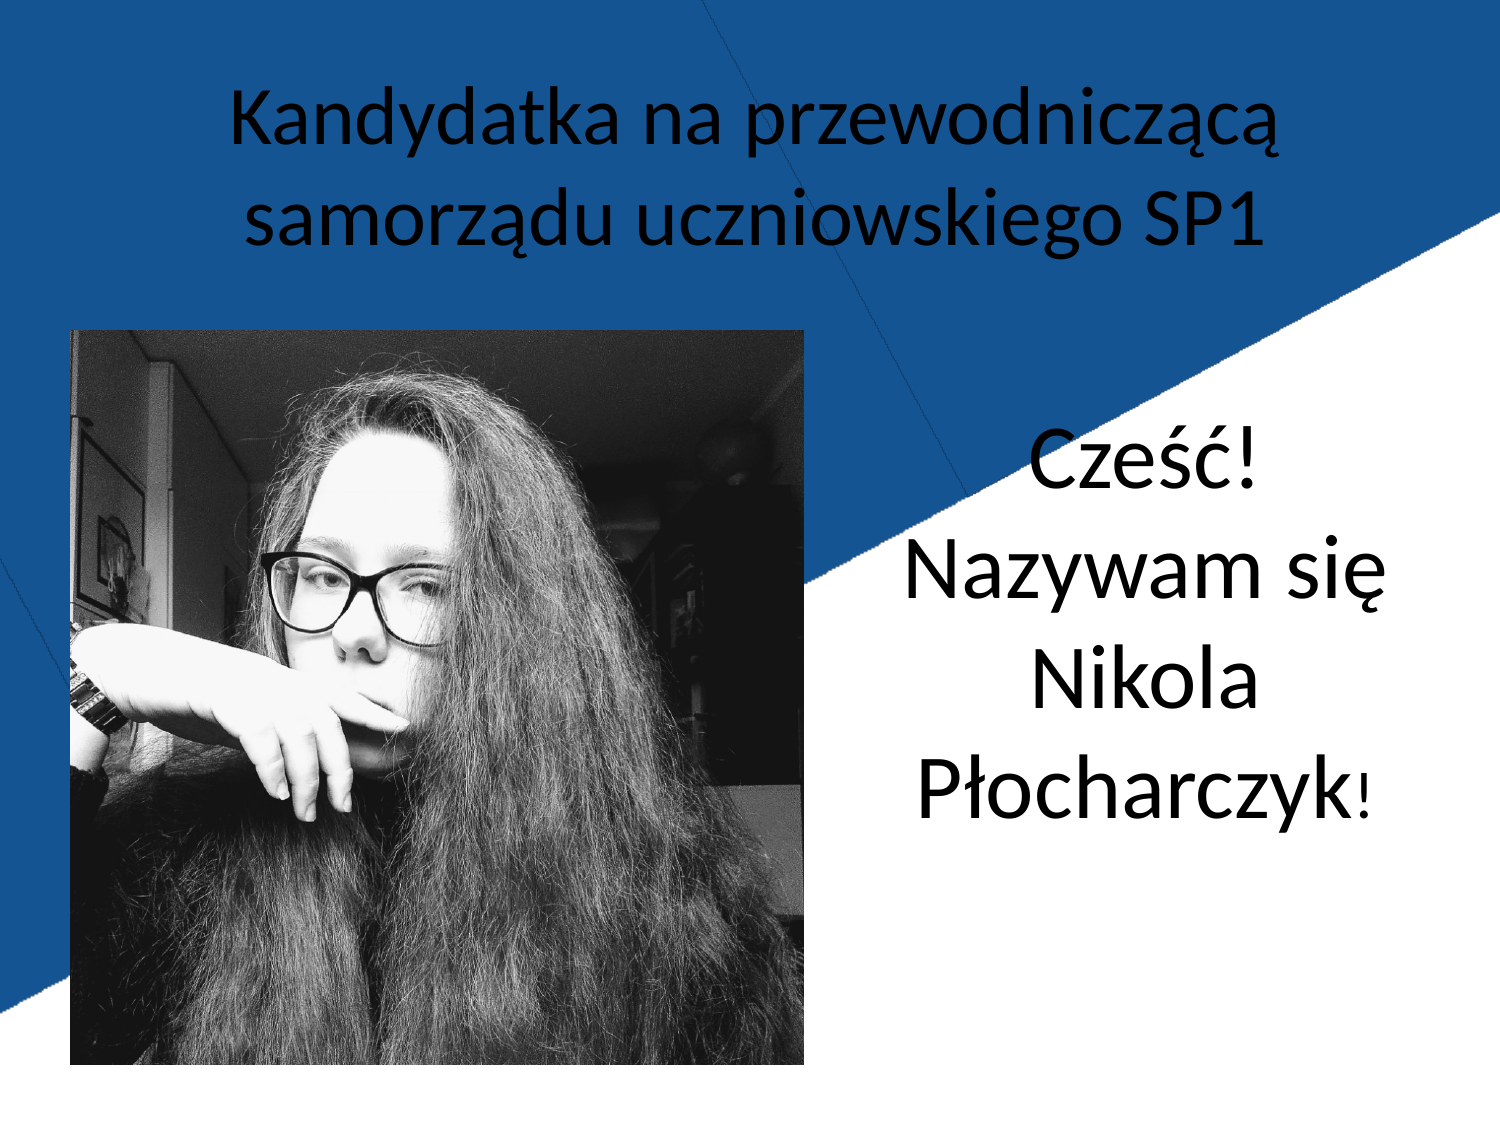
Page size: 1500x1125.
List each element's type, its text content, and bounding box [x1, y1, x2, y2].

subtitle Cześć! Nazywam się Nikola Płocharczyk! [874, 389, 1418, 1125]
picture [0, 0, 1500, 1065]
title Kandydatka na przewodniczącą samorządu uczniowskiego SP1 [118, 54, 1394, 296]
